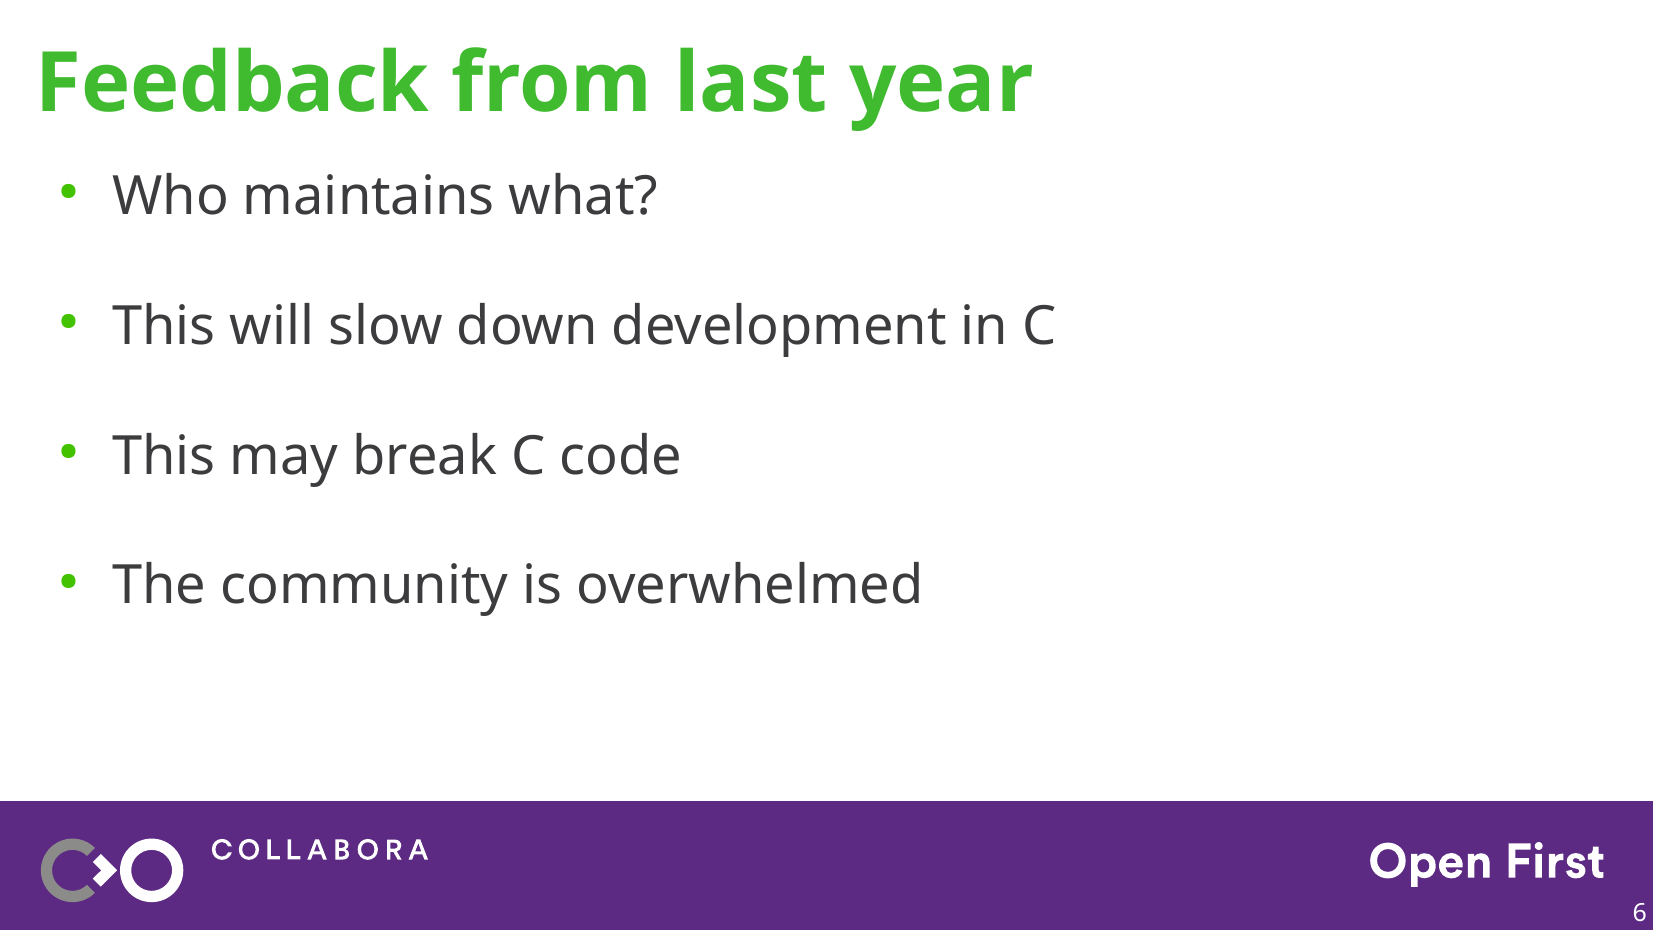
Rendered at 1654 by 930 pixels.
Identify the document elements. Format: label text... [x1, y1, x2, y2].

title Feedback from last year [35, 28, 1608, 192]
list Who maintains what? This will slow down development in C This may break C code The community is overwhelmed [41, 160, 1613, 804]
